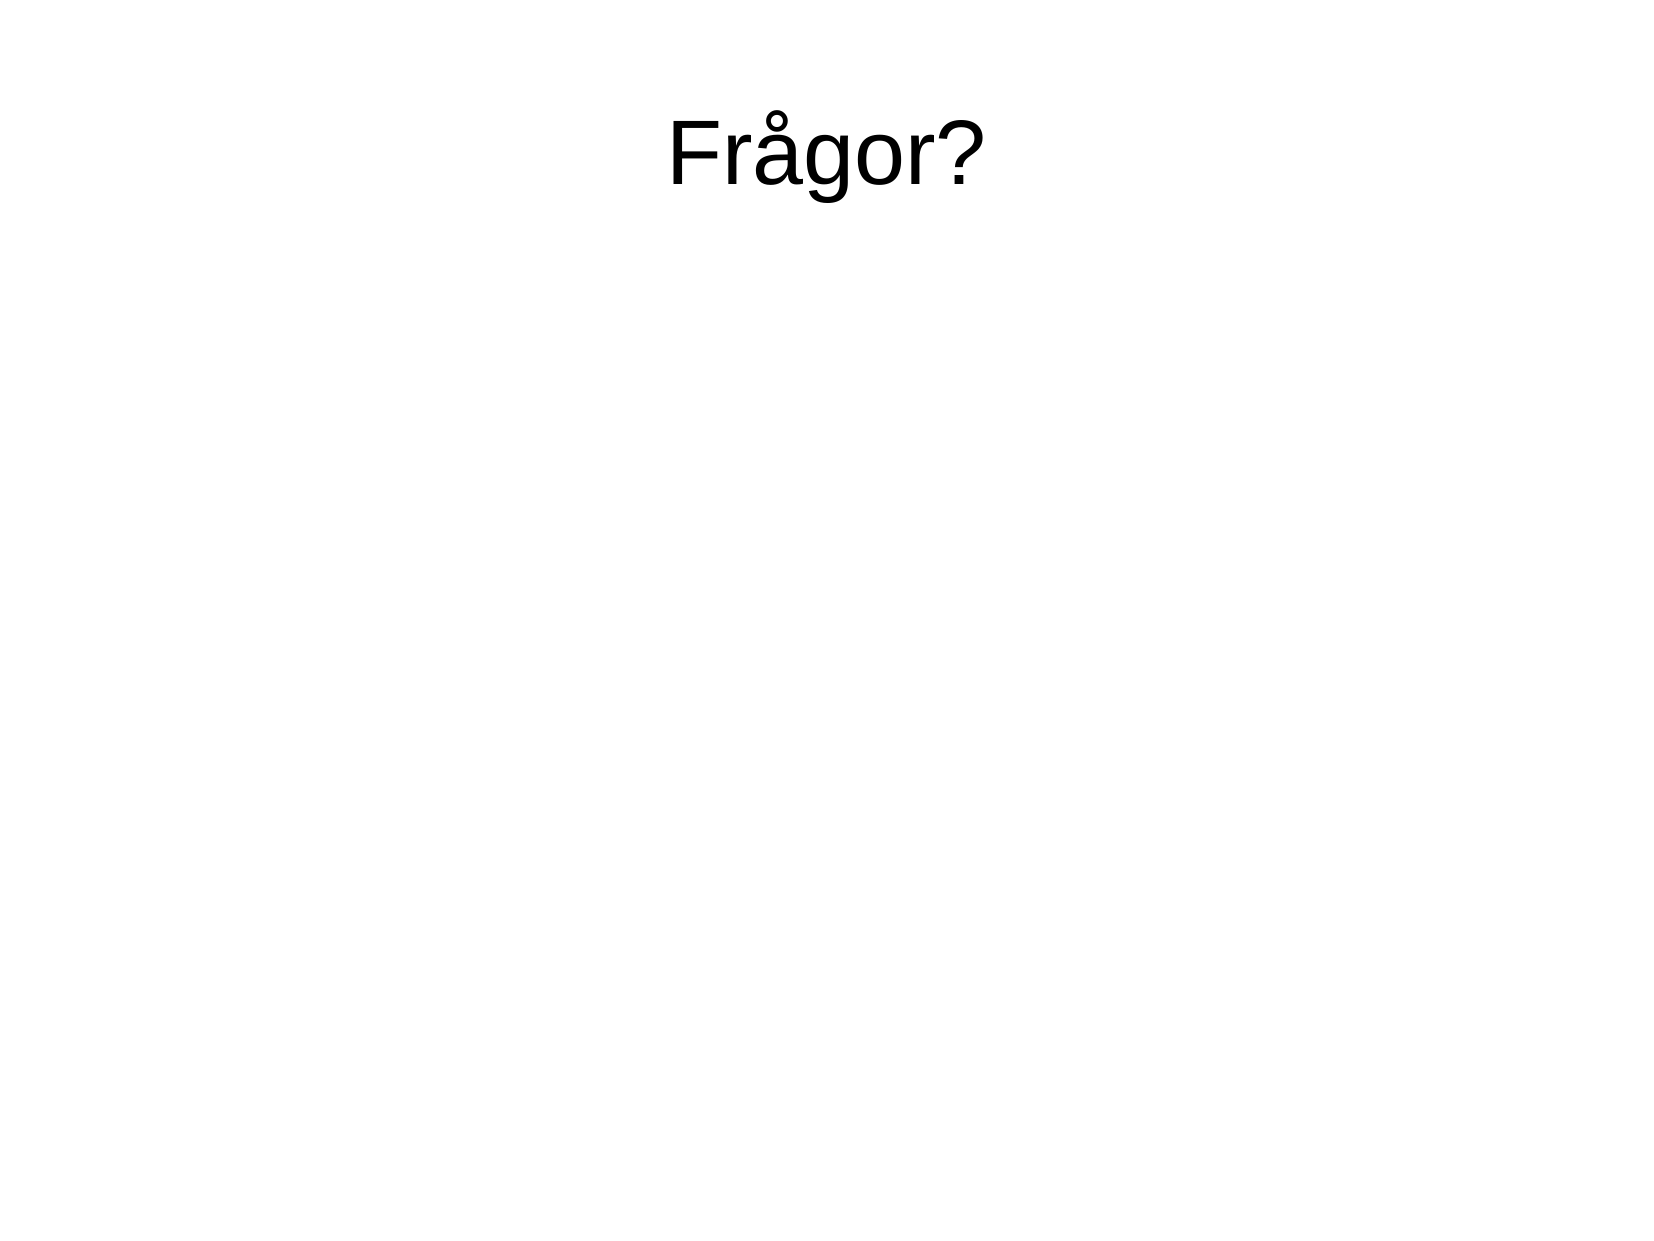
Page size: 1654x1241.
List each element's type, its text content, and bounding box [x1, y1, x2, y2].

title Frågor? [82, 56, 1571, 250]
